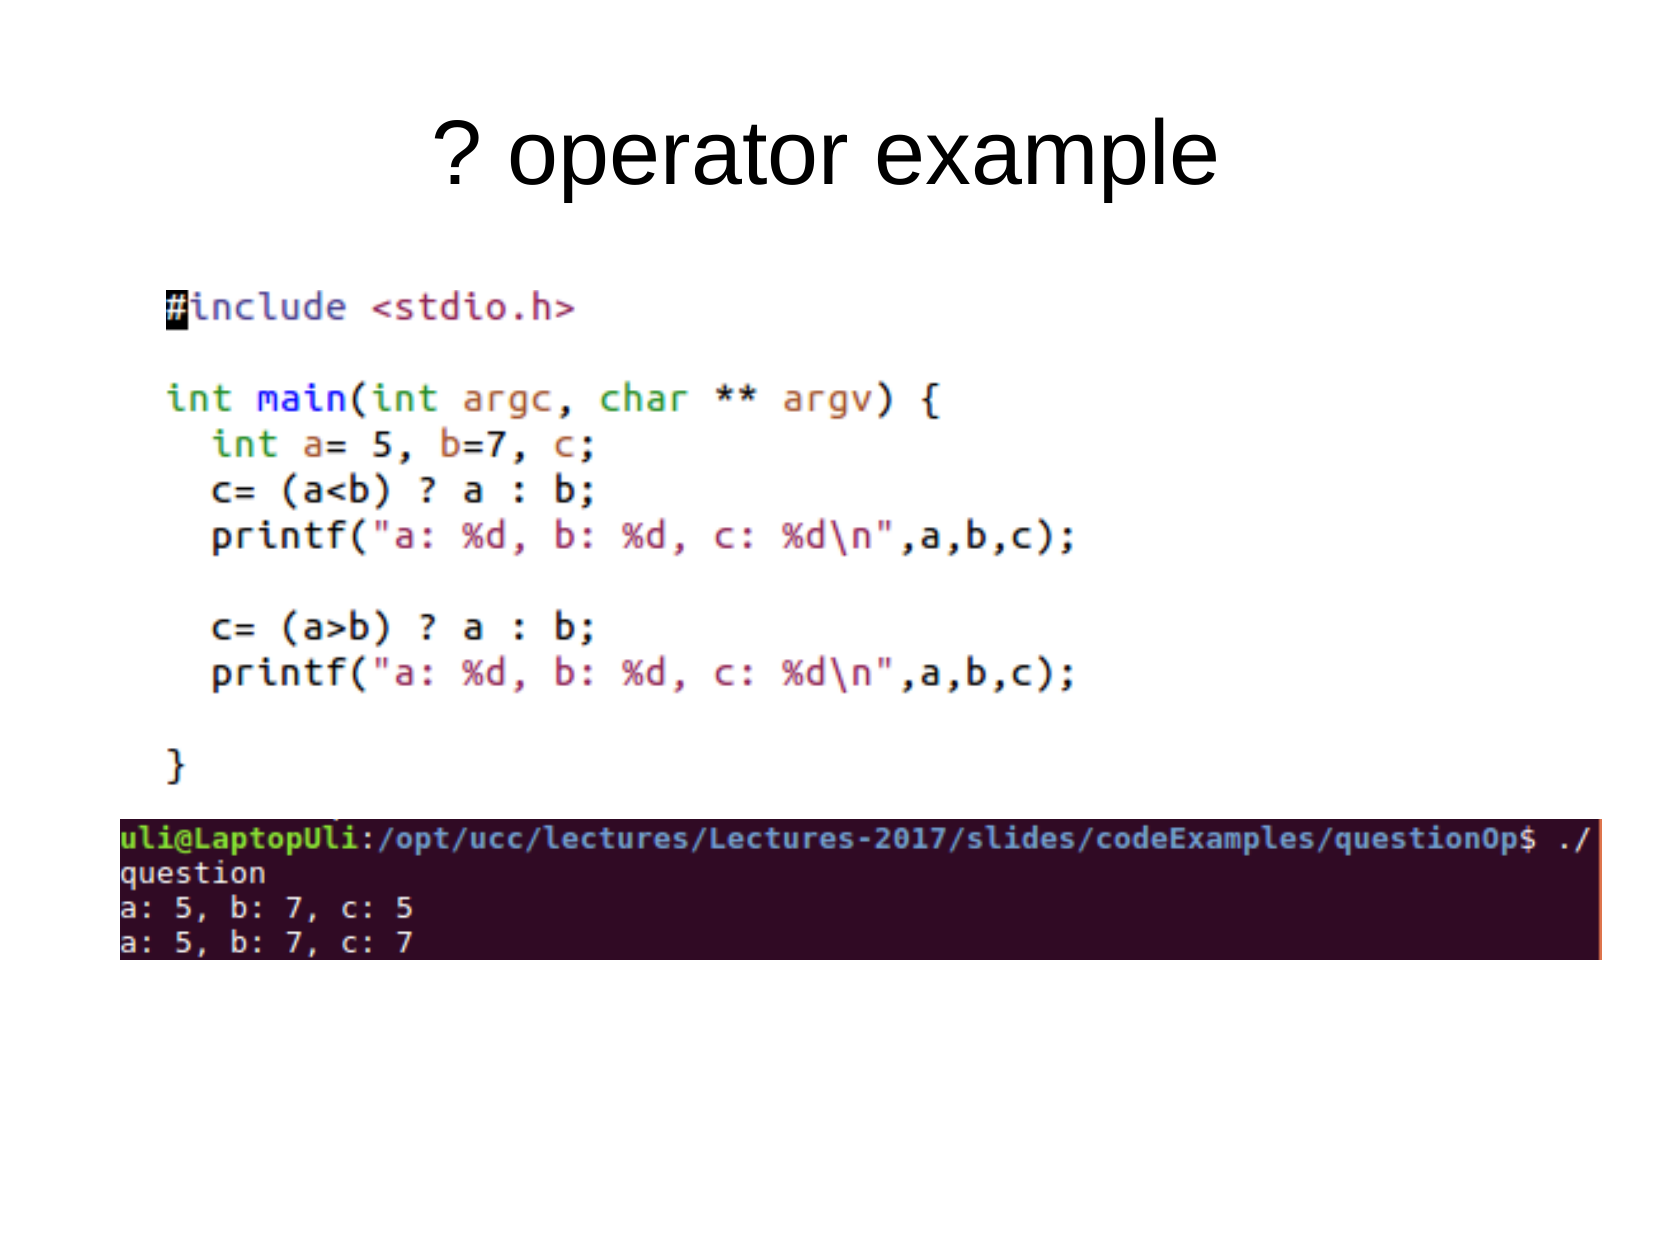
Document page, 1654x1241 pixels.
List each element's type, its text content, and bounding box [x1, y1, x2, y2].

picture [120, 819, 1602, 961]
picture [166, 290, 1126, 813]
title ? operator example [82, 49, 1571, 257]
